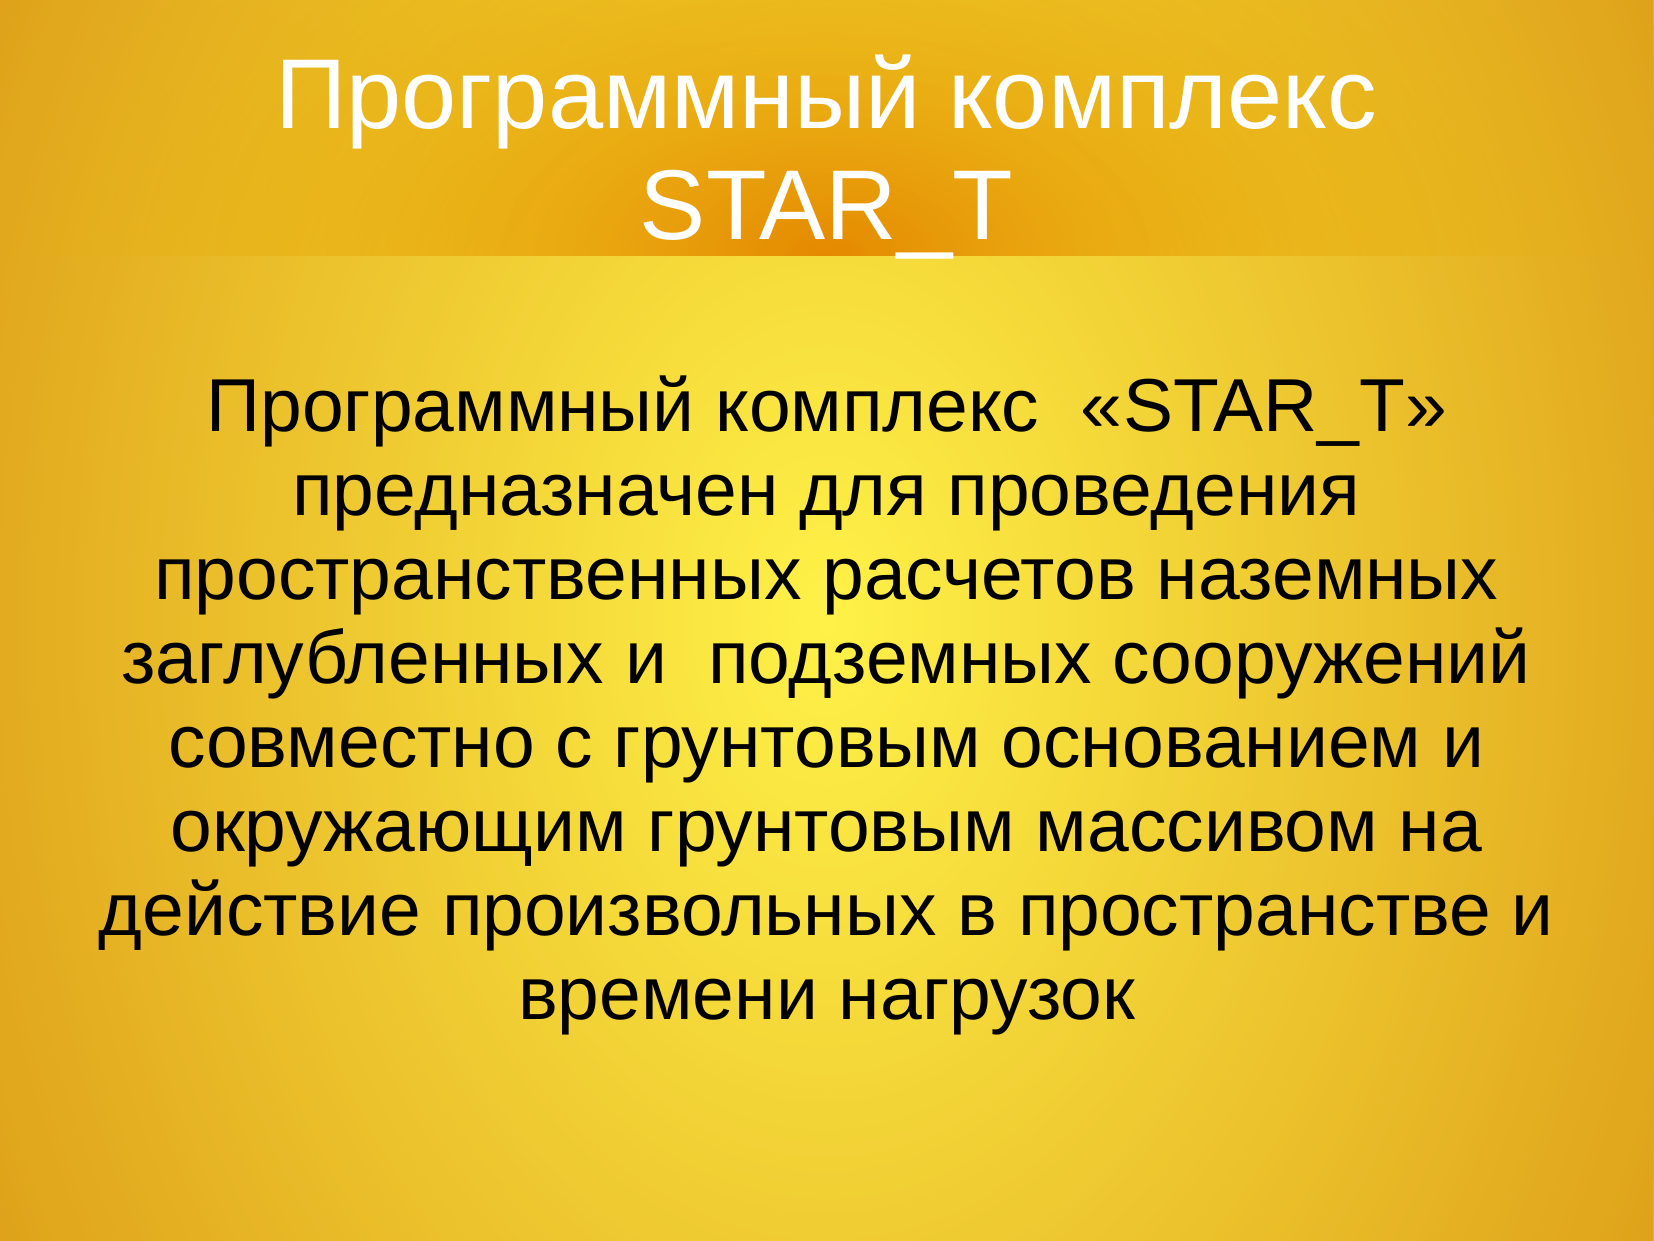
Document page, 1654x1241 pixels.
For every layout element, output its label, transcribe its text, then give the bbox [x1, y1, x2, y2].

subtitle Программный комплекс «STAR_T» предназначен для проведения пространственных расчетов наземных заглубленных и подземных сооружений совместно с грунтовым основанием и окружающим грунтовым массивом на действие произвольных в пространстве и времени нагрузок [82, 290, 1571, 1109]
title Программный комплекс STAR_T [82, 38, 1571, 261]
